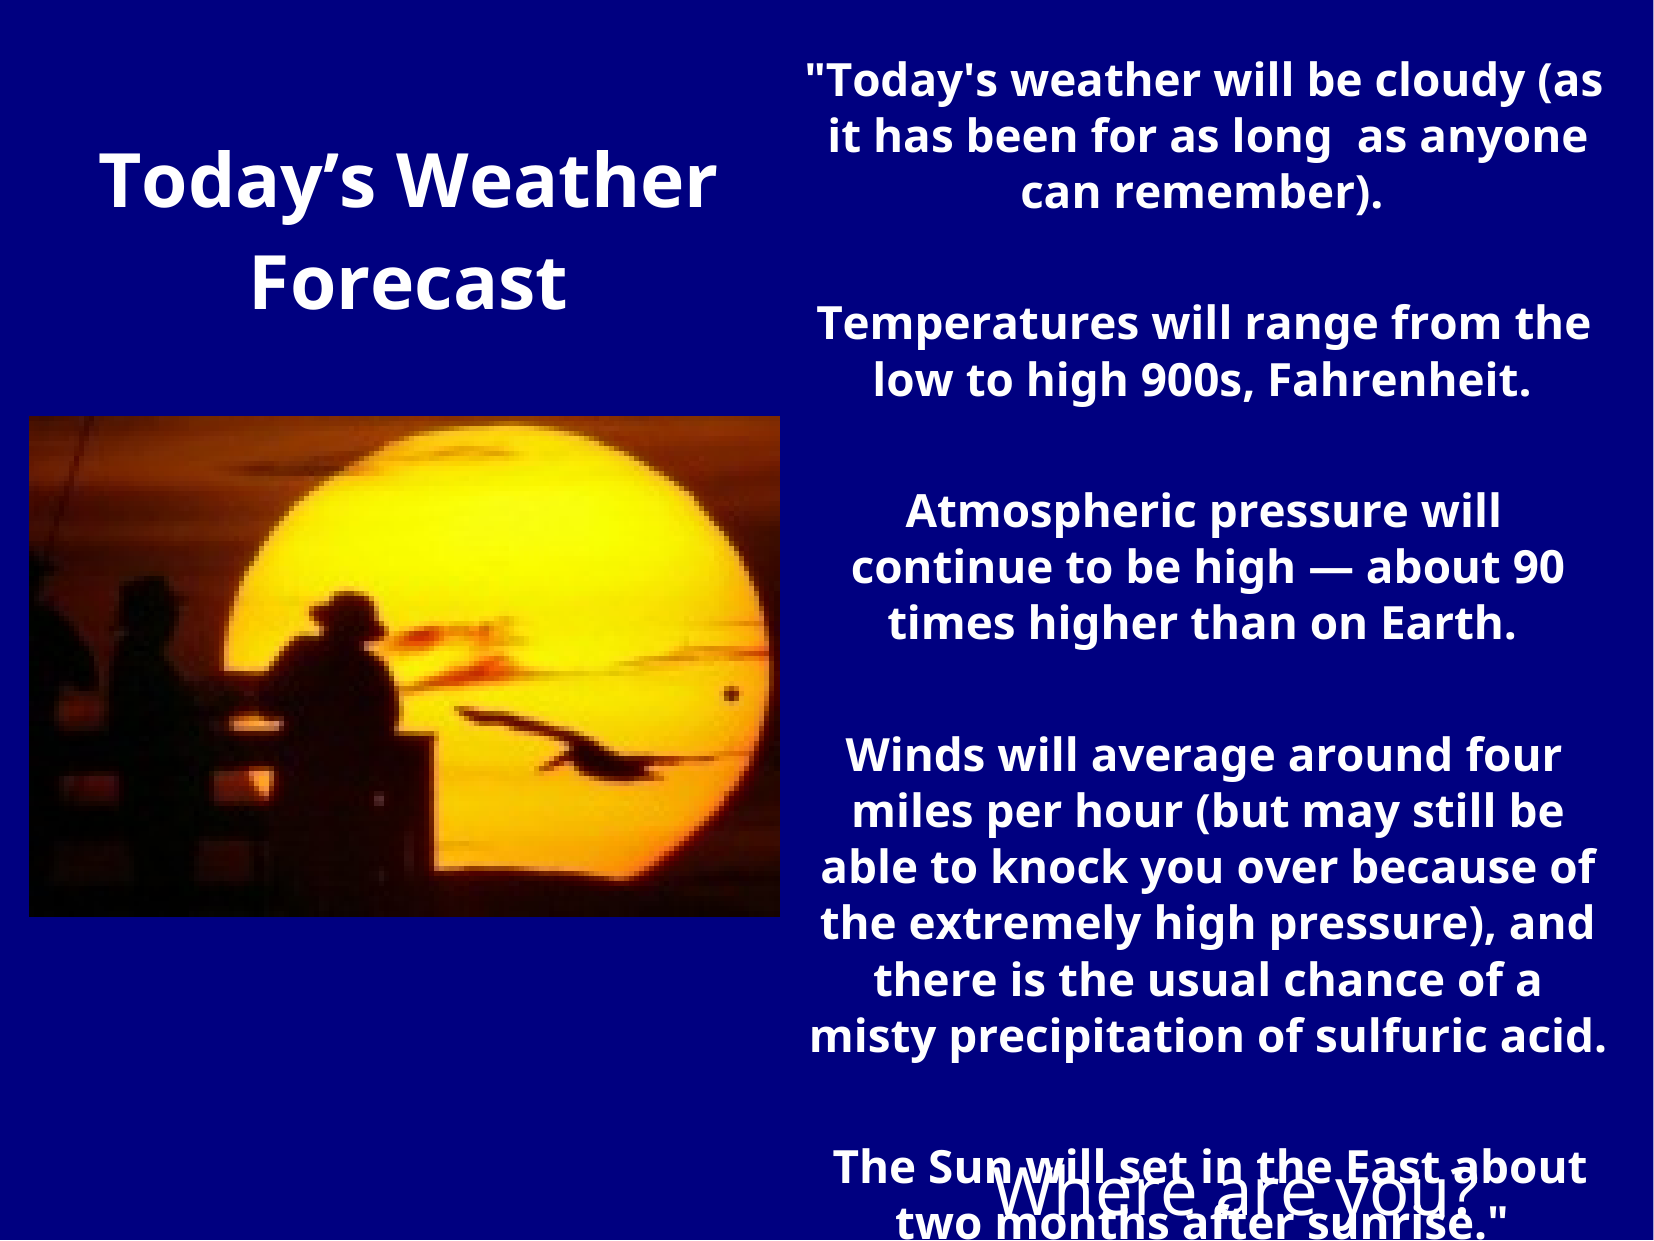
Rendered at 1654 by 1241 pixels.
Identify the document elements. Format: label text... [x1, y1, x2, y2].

text_box Where are you? [992, 1143, 1469, 1221]
title Today’s Weather Forecast [28, 134, 785, 325]
list "Today's weather will be cloudy (as it has been for as long as anyone can remember). Temperatures will range from the low to high 900s, Fahrenheit. Atmospheric pressure will continue to be high — about 90 times higher than on Earth. Winds will average around four miles per hour (but may still be able to knock you over because of the extremely high pressure), and there is the usual chance of a misty precipitation of sulfuric acid. The Sun will set in the East about two months after sunrise." [785, 43, 1623, 1097]
picture [29, 416, 780, 917]
